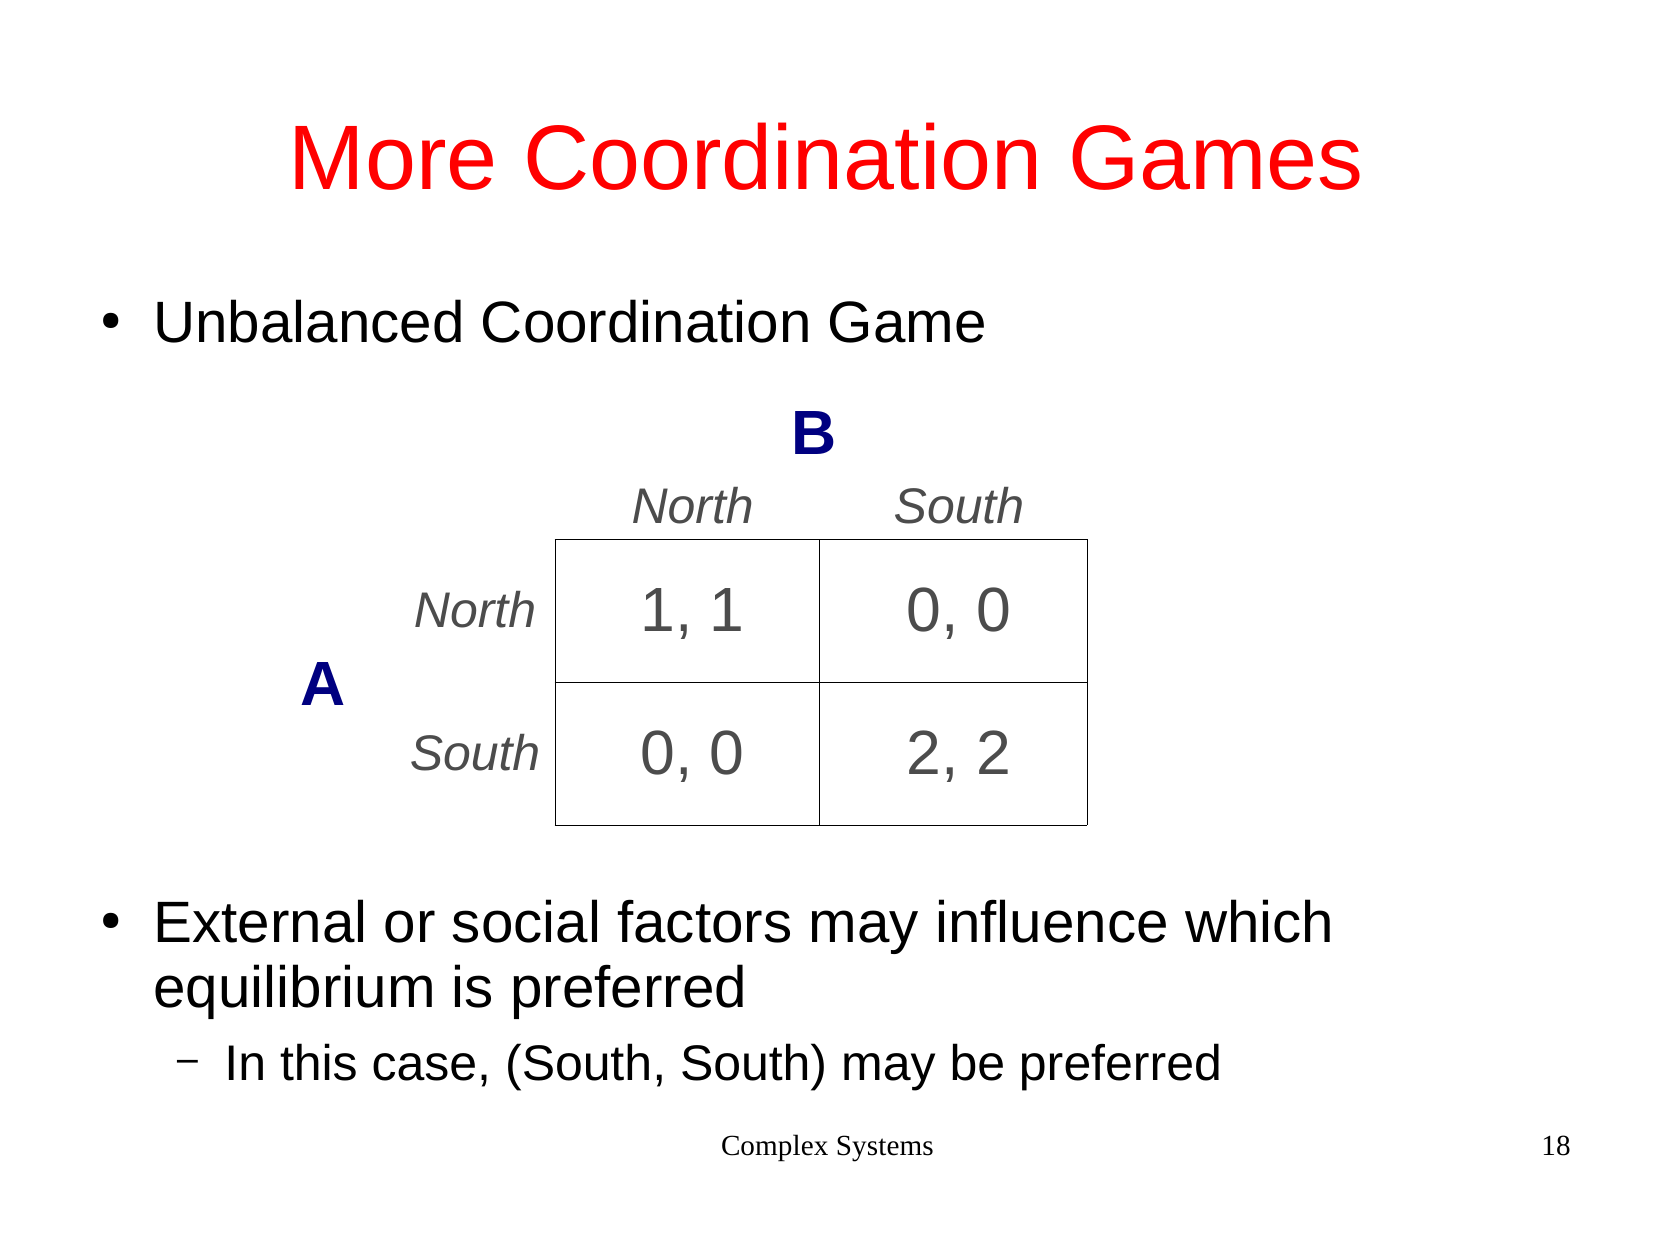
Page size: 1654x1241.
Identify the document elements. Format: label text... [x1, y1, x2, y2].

table_header North [555, 396, 820, 539]
table_header South [820, 396, 1087, 539]
list Unbalanced Coordination Game External or social factors may influence which equilibrium is preferred In this case, (South, South) may be preferred [82, 290, 1571, 1091]
table_cell 2, 2 [820, 683, 1087, 825]
table_cell South [384, 682, 555, 825]
title More Coordination Games [82, 49, 1571, 257]
table_cell 0, 0 [556, 683, 819, 825]
text_box A [300, 642, 346, 718]
table_cell 1, 1 [556, 540, 819, 682]
table_cell 0, 0 [820, 540, 1087, 682]
text_box B [791, 392, 838, 468]
table_header [384, 396, 555, 539]
table_cell North [384, 539, 555, 682]
